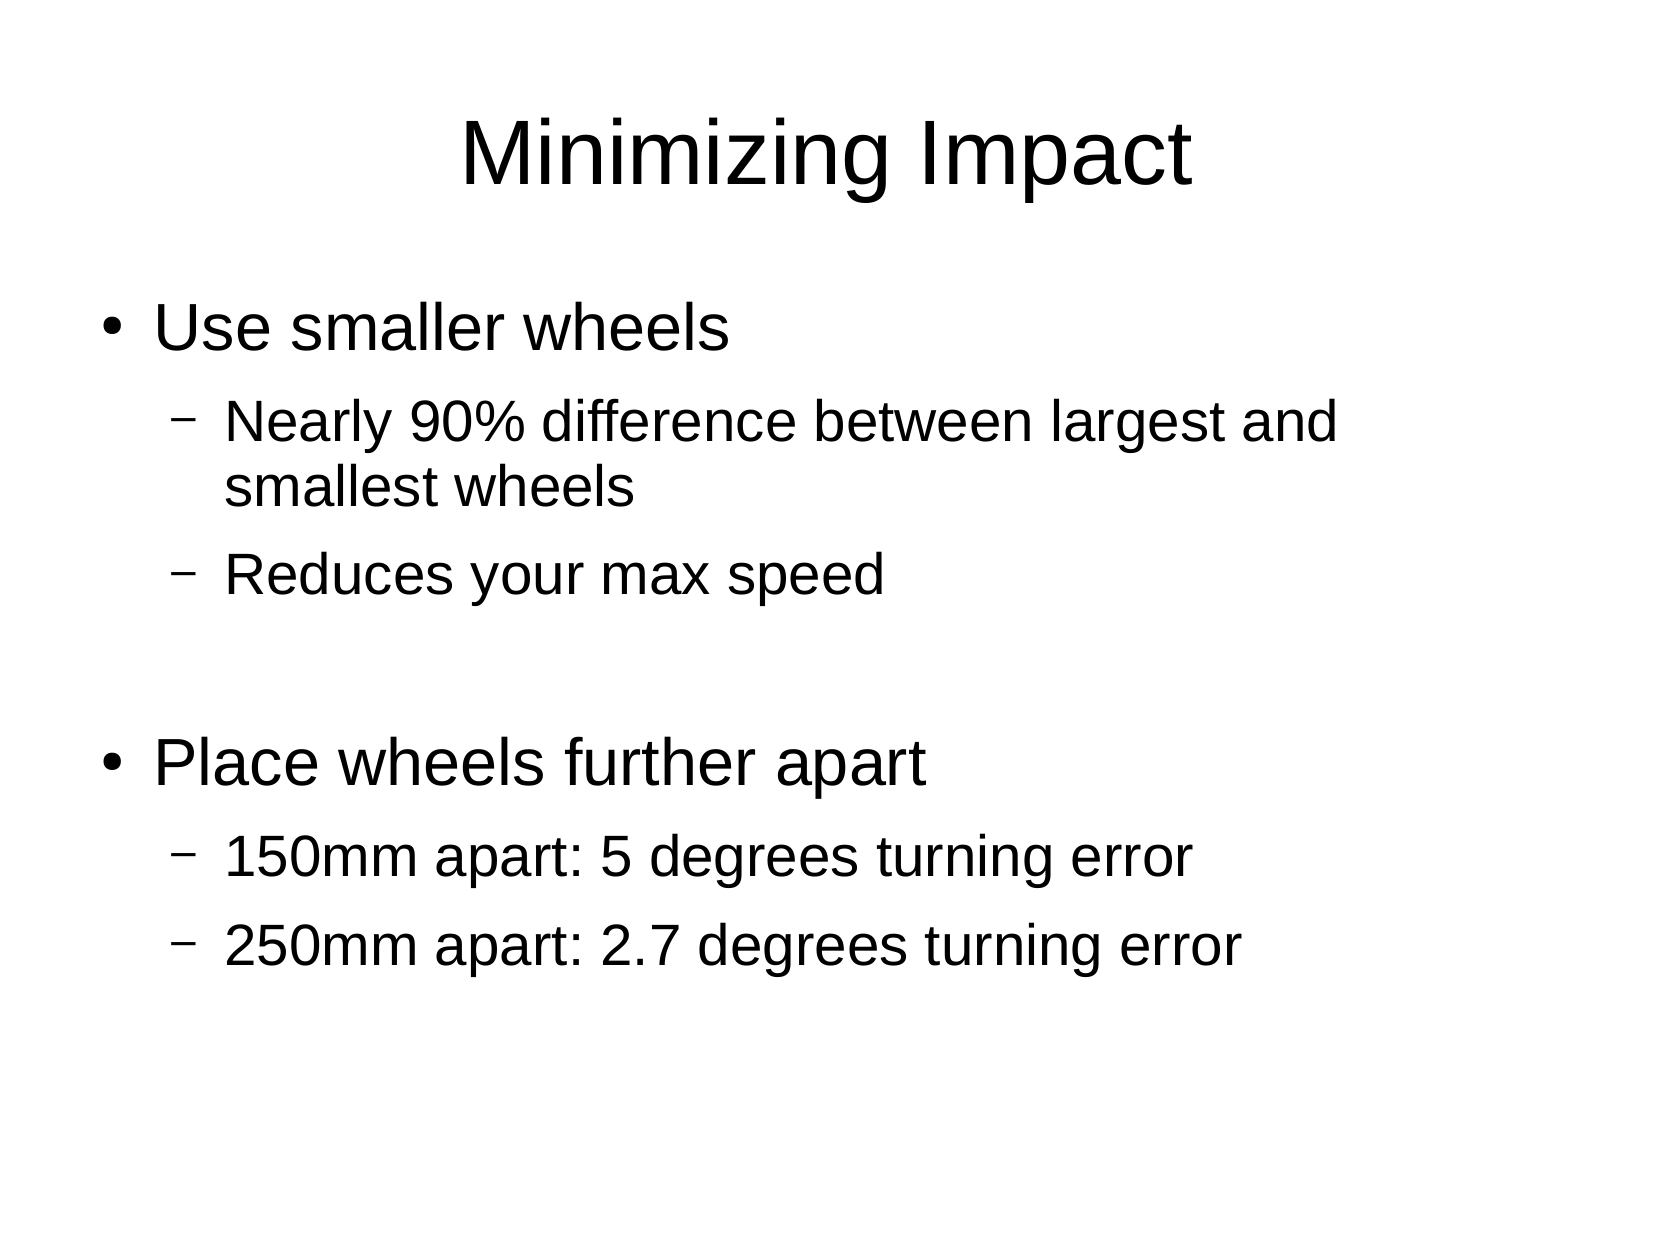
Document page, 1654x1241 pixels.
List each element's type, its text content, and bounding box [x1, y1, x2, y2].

list Use smaller wheels Nearly 90% difference between largest and smallest wheels Reduces your max speed Place wheels further apart 150mm apart: 5 degrees turning error 250mm apart: 2.7 degrees turning error [82, 290, 1571, 1010]
title Minimizing Impact [82, 49, 1571, 257]
